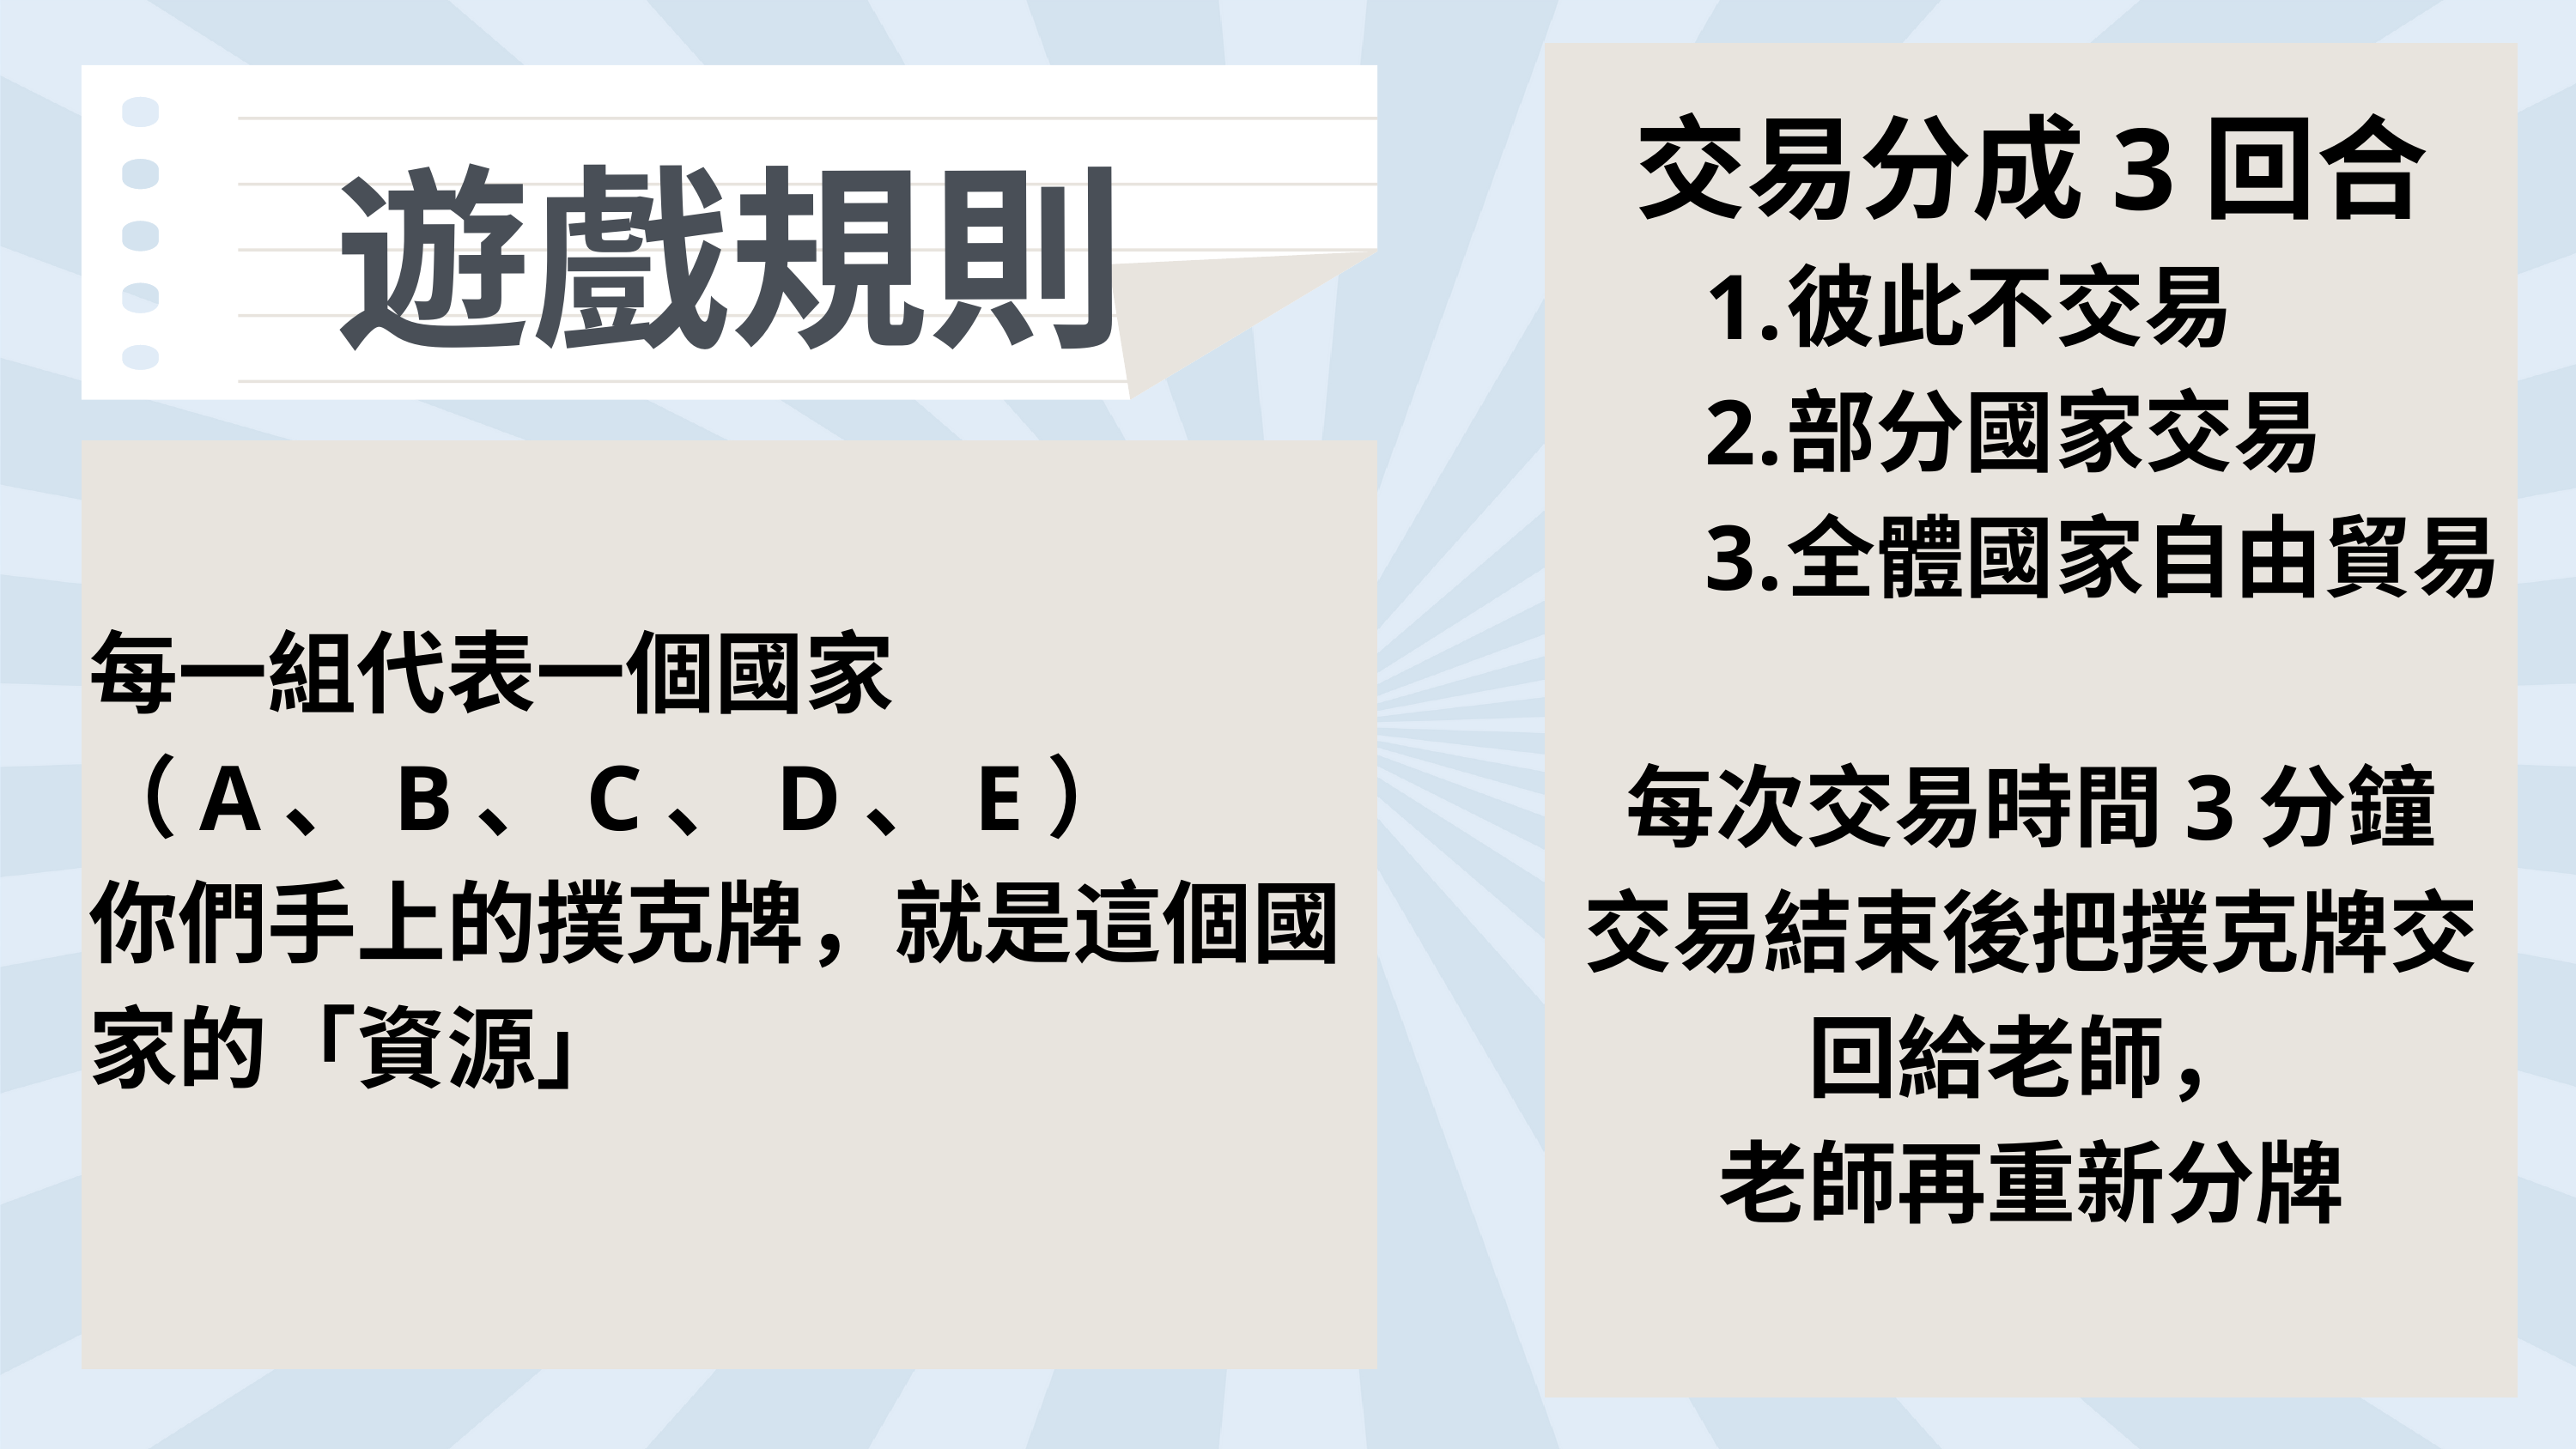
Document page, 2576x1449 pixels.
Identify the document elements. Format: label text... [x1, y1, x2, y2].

text_box 每一組代表一個國家 （A、B、C、D、E） 你們手上的撲克牌，就是這個國家的「資源」 [81, 328, 1378, 1369]
text_box 交易分成3回合 彼此不交易 部分國家交易 全體國家自由貿易 每次交易時間3分鐘 交易結束後把撲克牌交回給老師， 老師再重新分牌 [1545, 0, 2518, 1398]
text_box [0, 0, 2576, 1449]
text_box 遊戲規則 [210, 91, 1250, 328]
